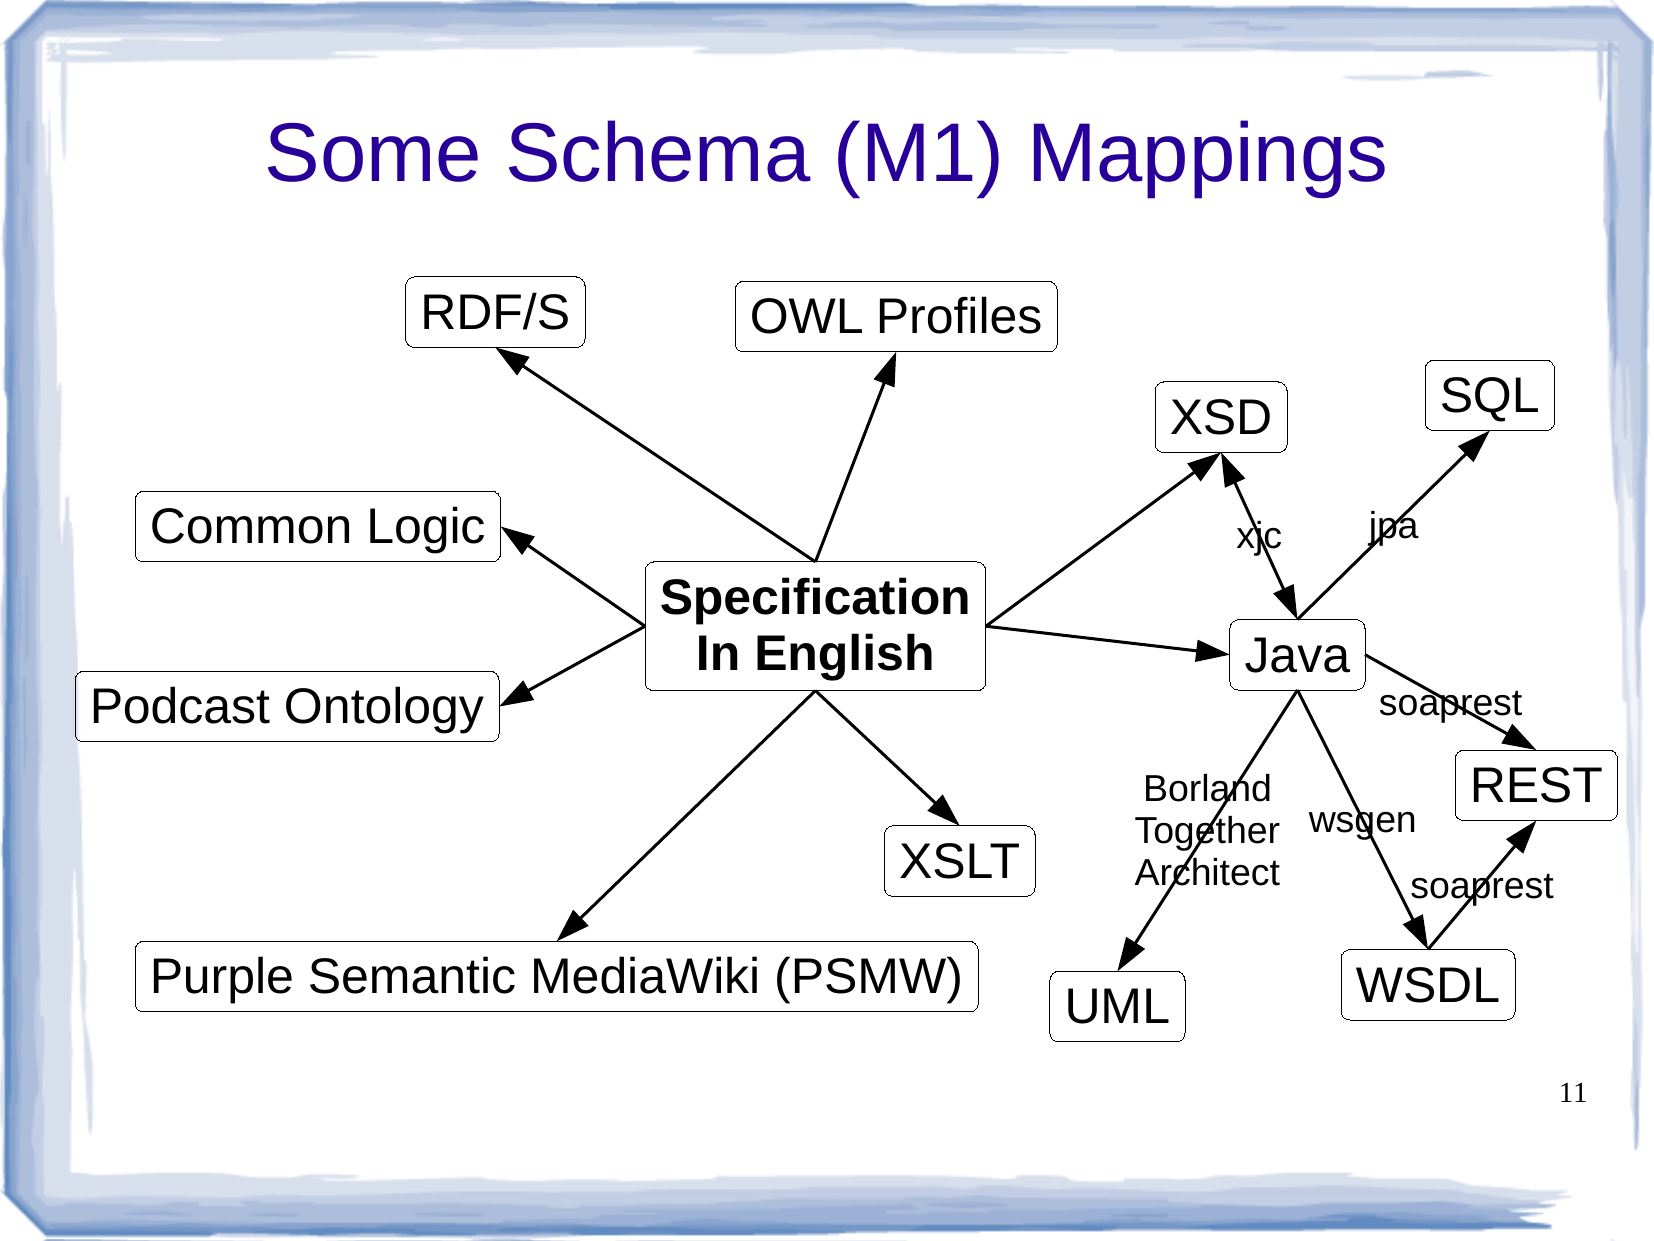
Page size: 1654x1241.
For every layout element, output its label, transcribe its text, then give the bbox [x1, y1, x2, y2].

text_box XSD [1155, 381, 1288, 453]
text_box WSDL [1341, 949, 1516, 1021]
text_box OWL Profiles [735, 281, 1058, 352]
picture [0, 0, 1654, 1241]
text_box UML [1049, 971, 1186, 1042]
text_box SQL [1425, 360, 1555, 431]
text_box Podcast Ontology [75, 671, 500, 742]
title Some Schema (M1) Mappings [82, 49, 1571, 257]
text_box REST [1455, 750, 1618, 821]
text_box XSLT [884, 825, 1036, 897]
text_box Purple Semantic MediaWiki (PSMW) [135, 941, 979, 1012]
text_box Java [1229, 619, 1366, 691]
text_box RDF/S [405, 276, 586, 348]
text_box Common Logic [135, 491, 501, 562]
text_box Specification In English [645, 561, 986, 691]
